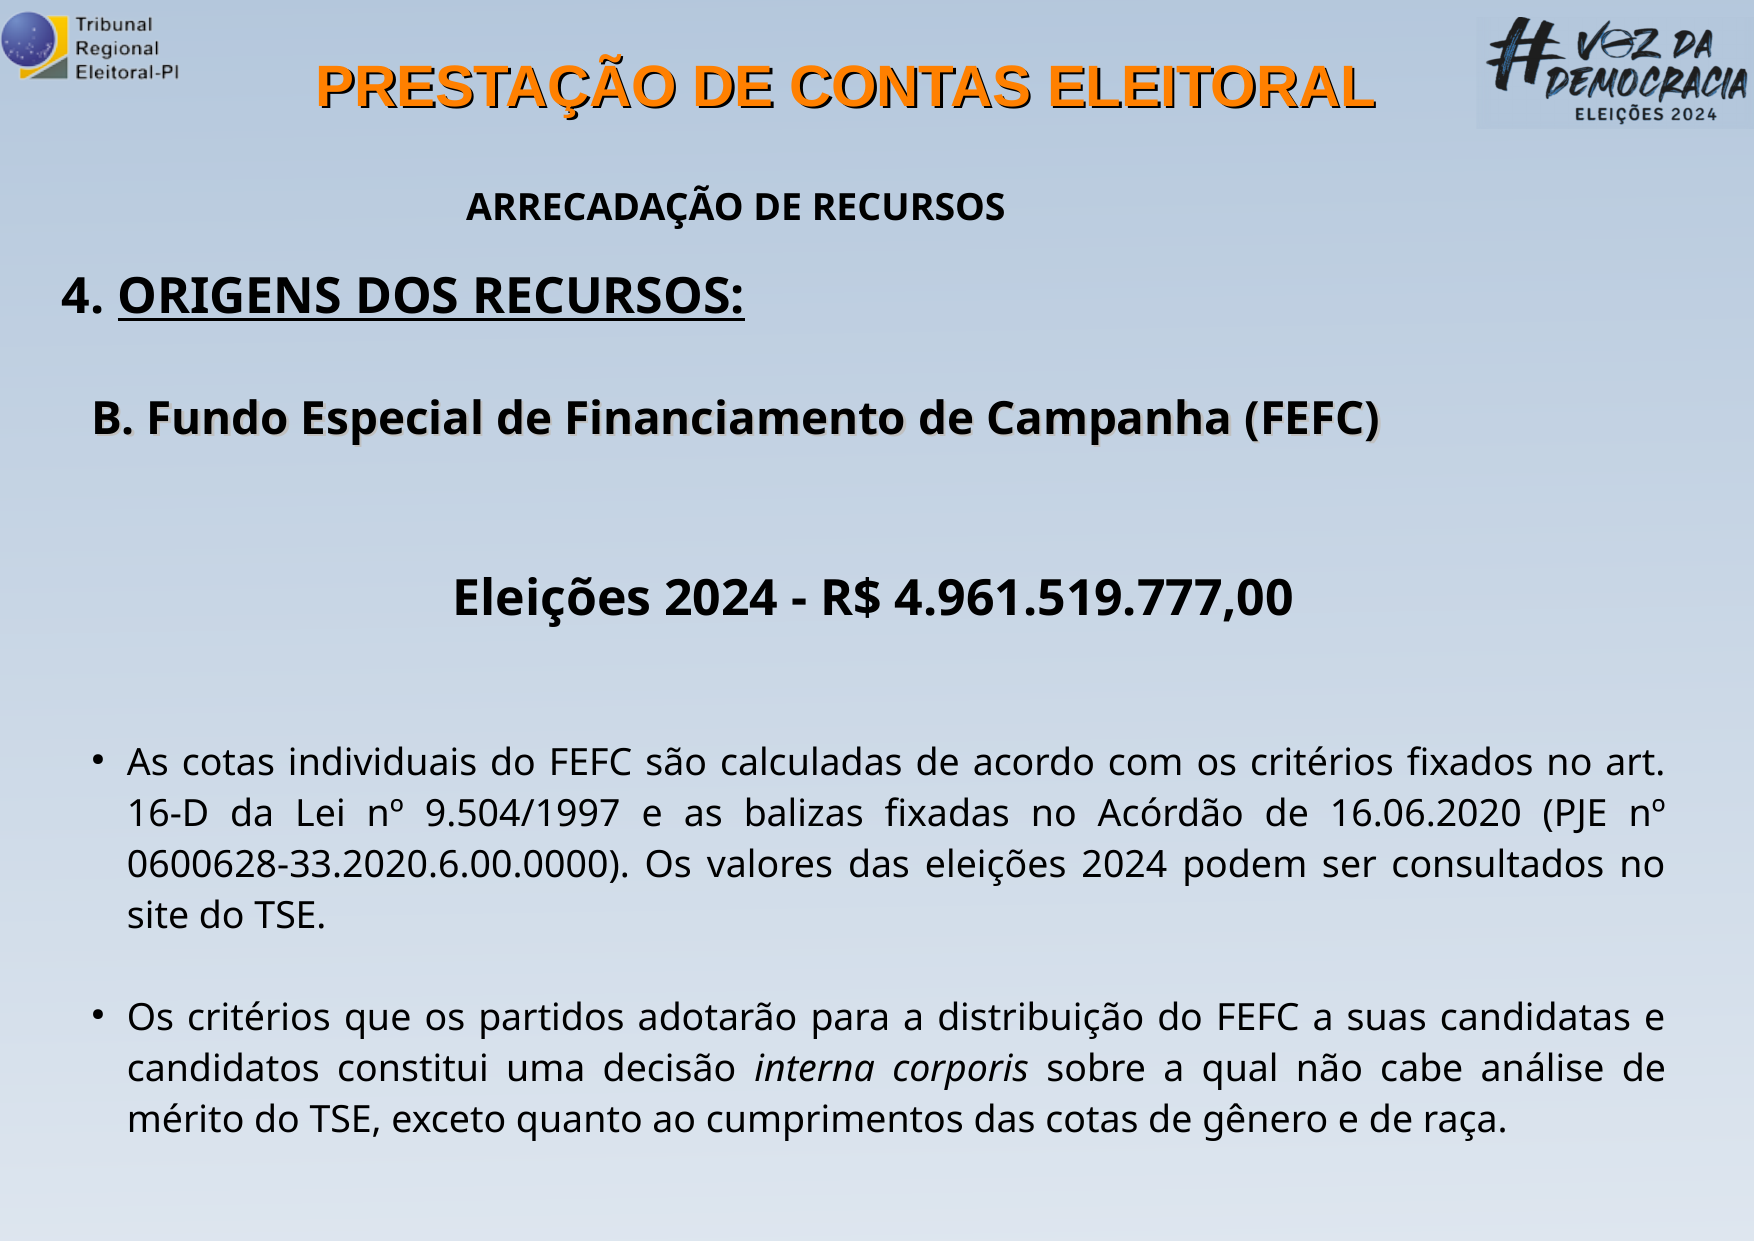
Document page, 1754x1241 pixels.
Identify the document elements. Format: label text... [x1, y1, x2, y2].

picture [0, 11, 195, 87]
text_box ARRECADAÇÃO DE RECURSOS [451, 173, 1206, 240]
subtitle ORIGENS DOS RECURSOS: B. Fundo Especial de Financiamento de Campanha (FEFC) Eleições 2024 - R$ 4.961.519.777,00 As cotas individuais do FEFC são calculadas de acordo com os critérios fixados no art. 16-D da Lei nº 9.504/1997 e as balizas fixadas no Acórdão de 16.06.2020 (PJE nº 0600628-33.2020.6.00.0000). Os valores das eleições 2024 podem ser consultados no site do TSE. Os critérios que os partidos adotarão para a distribuição do FEFC a suas candidatas e candidatos constitui uma decisão interna corporis sobre a qual não cabe análise de mérito do TSE, exceto quanto ao cumprimentos das cotas de gênero e de raça. [61, 260, 1685, 1191]
title PRESTAÇÃO DE CONTAS ELEITORAL [138, 53, 1554, 196]
